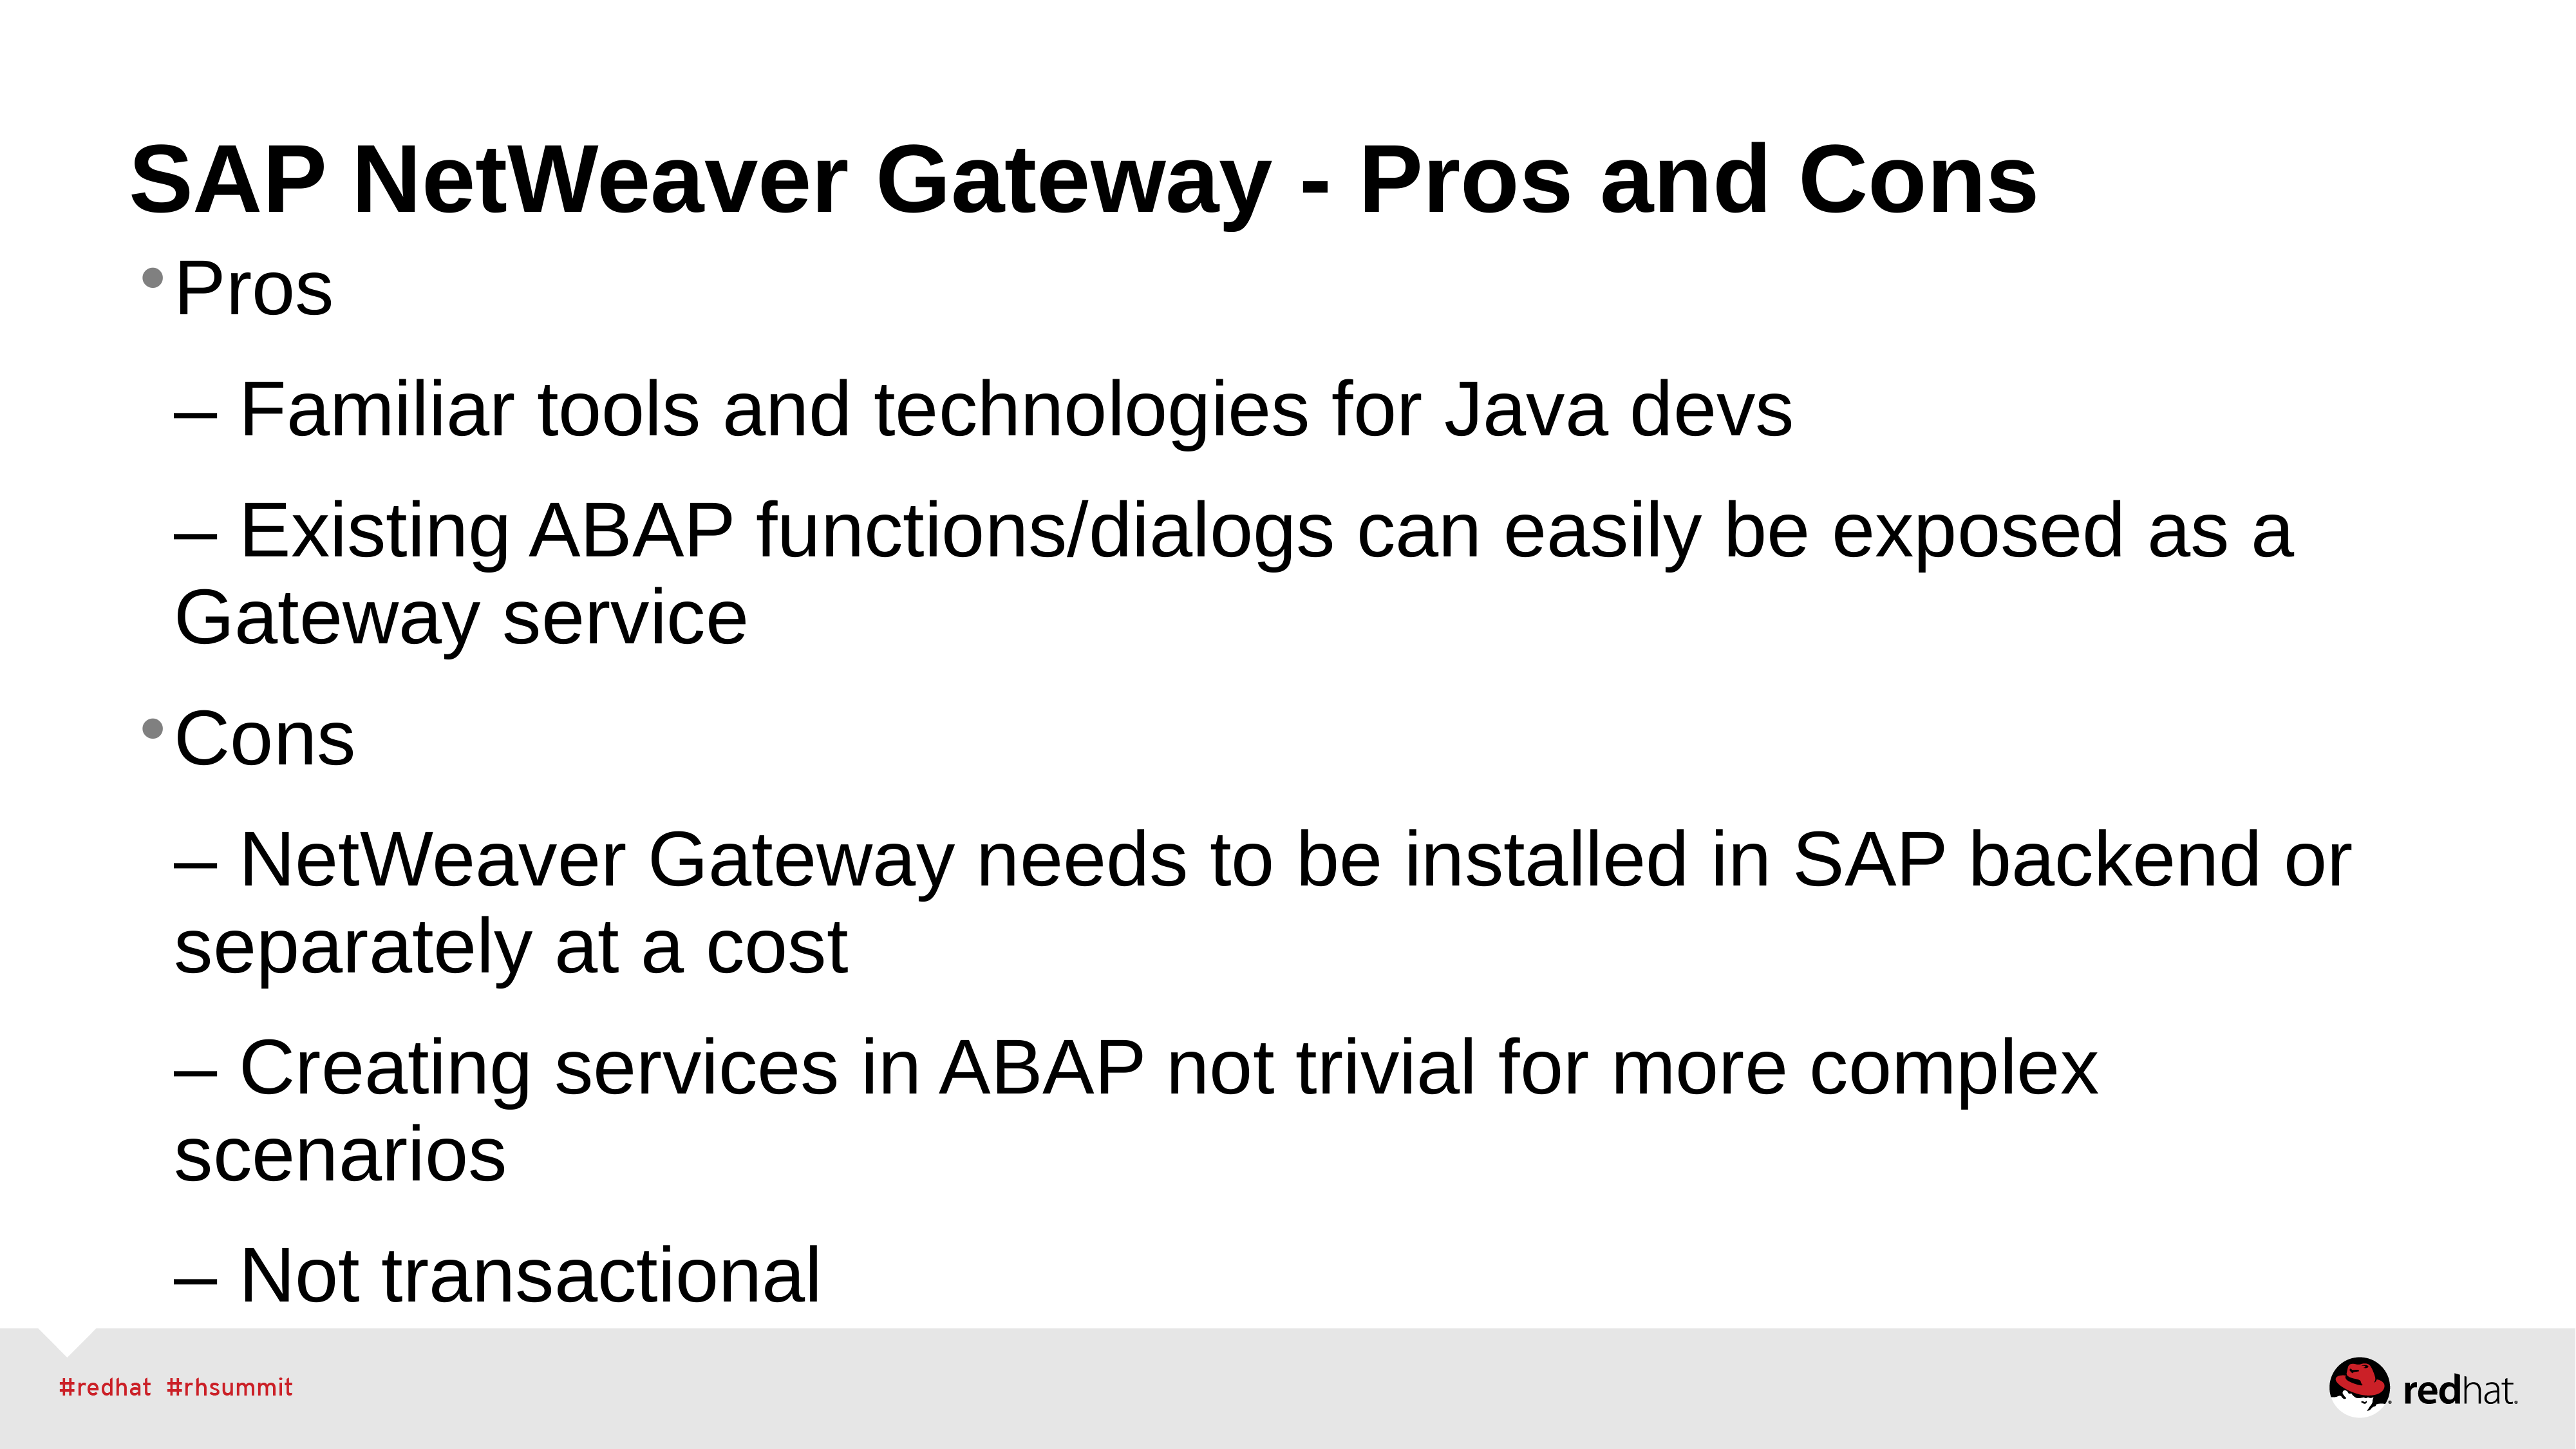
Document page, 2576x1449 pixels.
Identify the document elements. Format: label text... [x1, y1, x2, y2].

picture [0, 0, 2575, 1449]
title SAP NetWeaver Gateway - Pros and Cons [128, 57, 2447, 243]
list Pros – Familiar tools and technologies for Java devs – Existing ABAP functions/dialogs can easily be exposed as a Gateway service Cons – NetWeaver Gateway needs to be installed in SAP backend or separately at a cost – Creating services in ABAP not trivial for more complex scenarios – Not transactional [128, 243, 2447, 1320]
